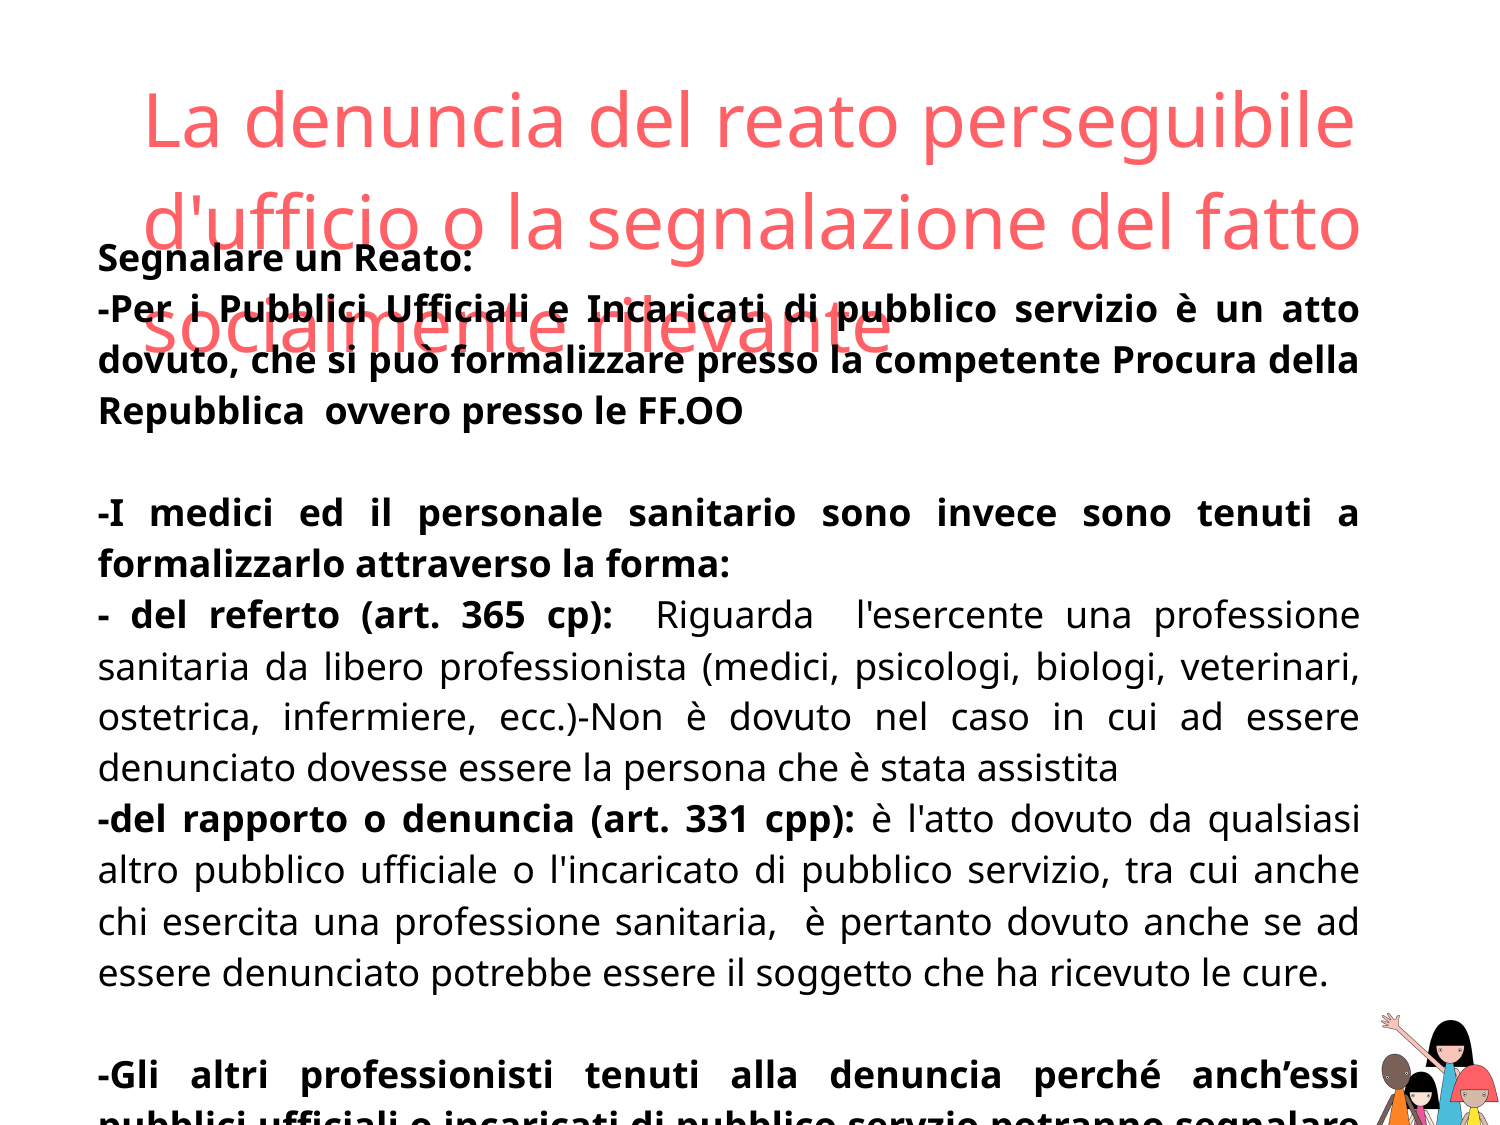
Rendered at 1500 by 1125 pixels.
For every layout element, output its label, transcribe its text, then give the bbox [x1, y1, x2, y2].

text_box La denuncia del reato perseguibile d'ufficio o la segnalazione del fatto socialmente rilevante [127, 59, 1422, 278]
text_box Segnalare un Reato: -Per i Pubblici Ufficiali e Incaricati di pubblico servizio è un atto dovuto, che si può formalizzare presso la competente Procura della Repubblica ovvero presso le FF.OO -I medici ed il personale sanitario sono invece sono tenuti a formalizzarlo attraverso la forma: - del referto (art. 365 cp): Riguarda l'esercente una professione sanitaria da libero professionista (medici, psicologi, biologi, veterinari, ostetrica, infermiere, ecc.)-Non è dovuto nel caso in cui ad essere denunciato dovesse essere la persona che è stata assistita -del rapporto o denuncia (art. 331 cpp): è l'atto dovuto da qualsiasi altro pubblico ufficiale o l'incaricato di pubblico servizio, tra cui anche chi esercita una professione sanitaria, è pertanto dovuto anche se ad essere denunciato potrebbe essere il soggetto che ha ricevuto le cure. -Gli altri professionisti tenuti alla denuncia perché anch’essi pubblici ufficiali o incaricati di pubblico servzio potranno segnalare un reato, e più in generale un fatto pregiudizievole per il paziente o per terzi, nel rispetto delle leggi (622 cp) e del proprio codice deontologico. [82, 224, 1377, 997]
